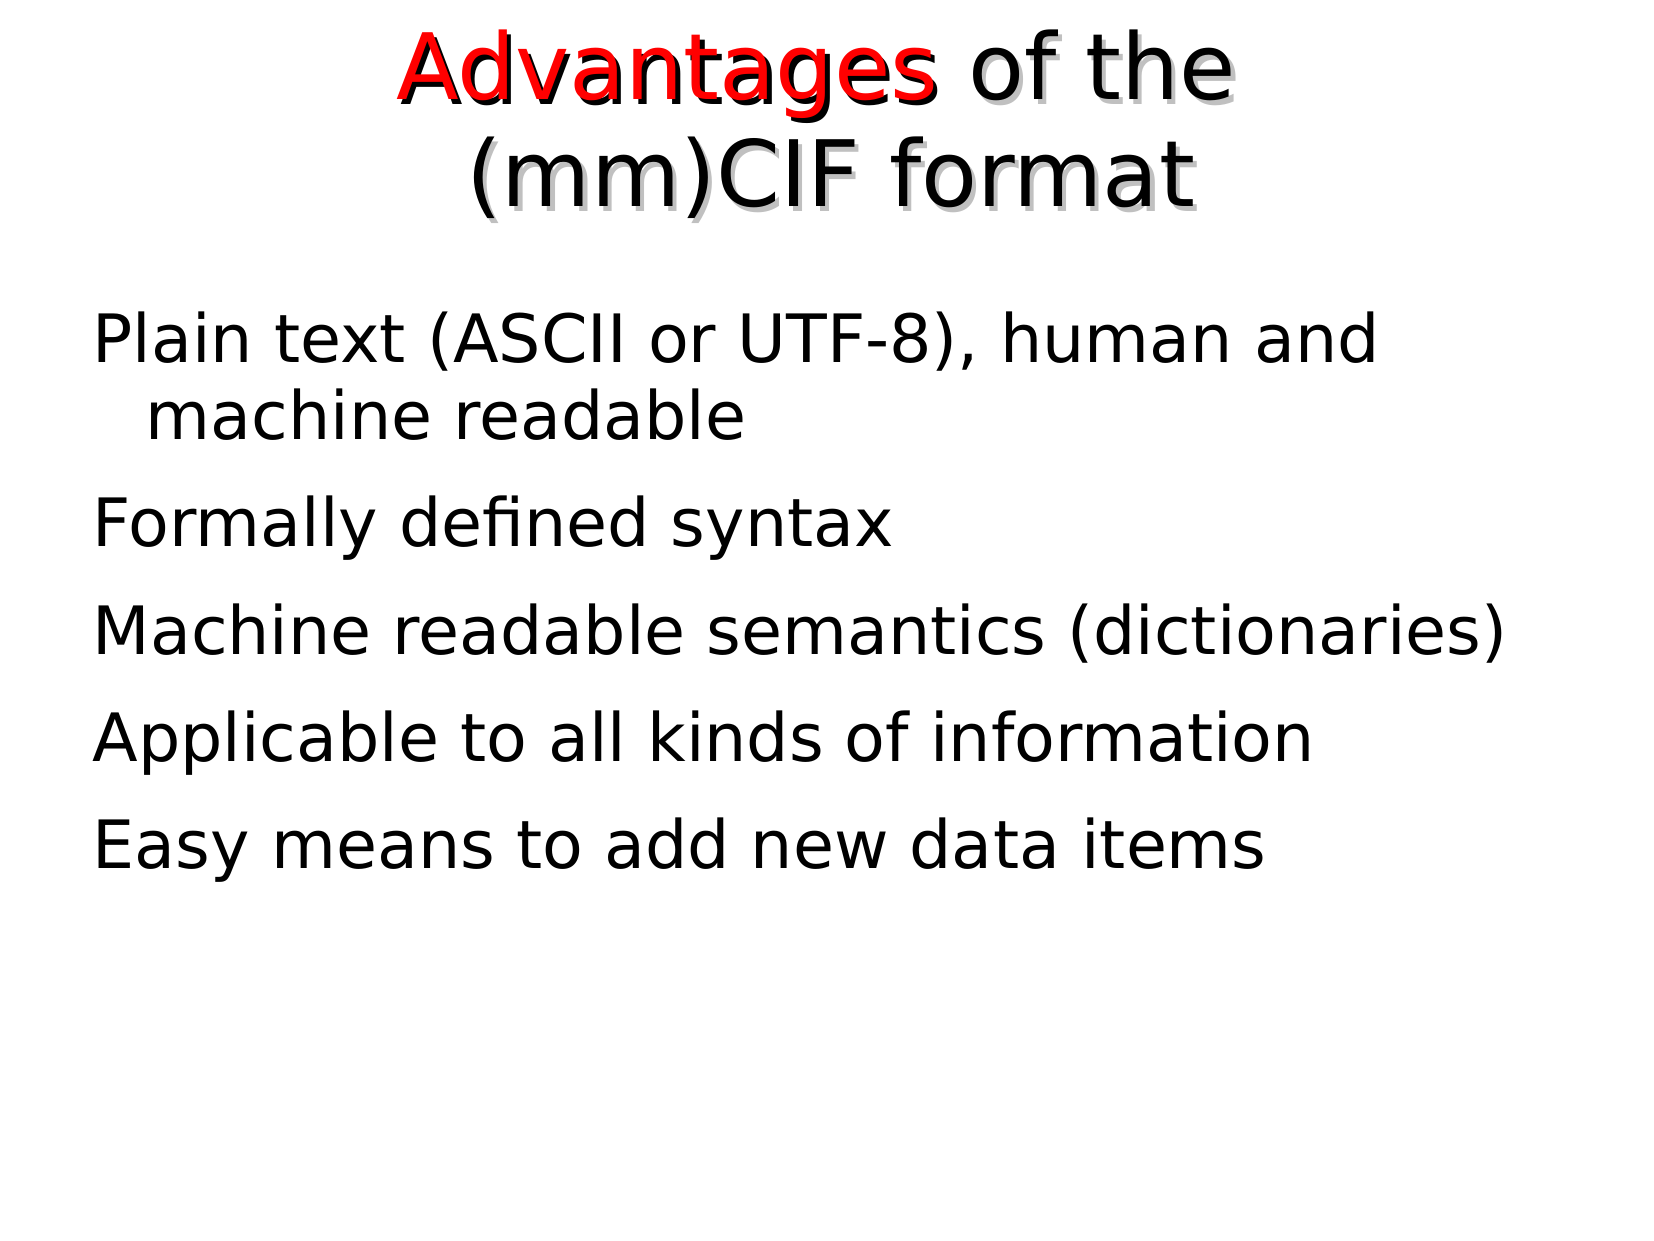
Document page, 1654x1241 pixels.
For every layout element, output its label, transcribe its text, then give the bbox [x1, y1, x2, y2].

title Advantages of the (mm)CIF format [86, 14, 1576, 229]
list Plain text (ASCII or UTF-8), human and machine readable Formally defined syntax Machine readable semantics (dictionaries) Applicable to all kinds of information Easy means to add new data items [75, 300, 1564, 1118]
